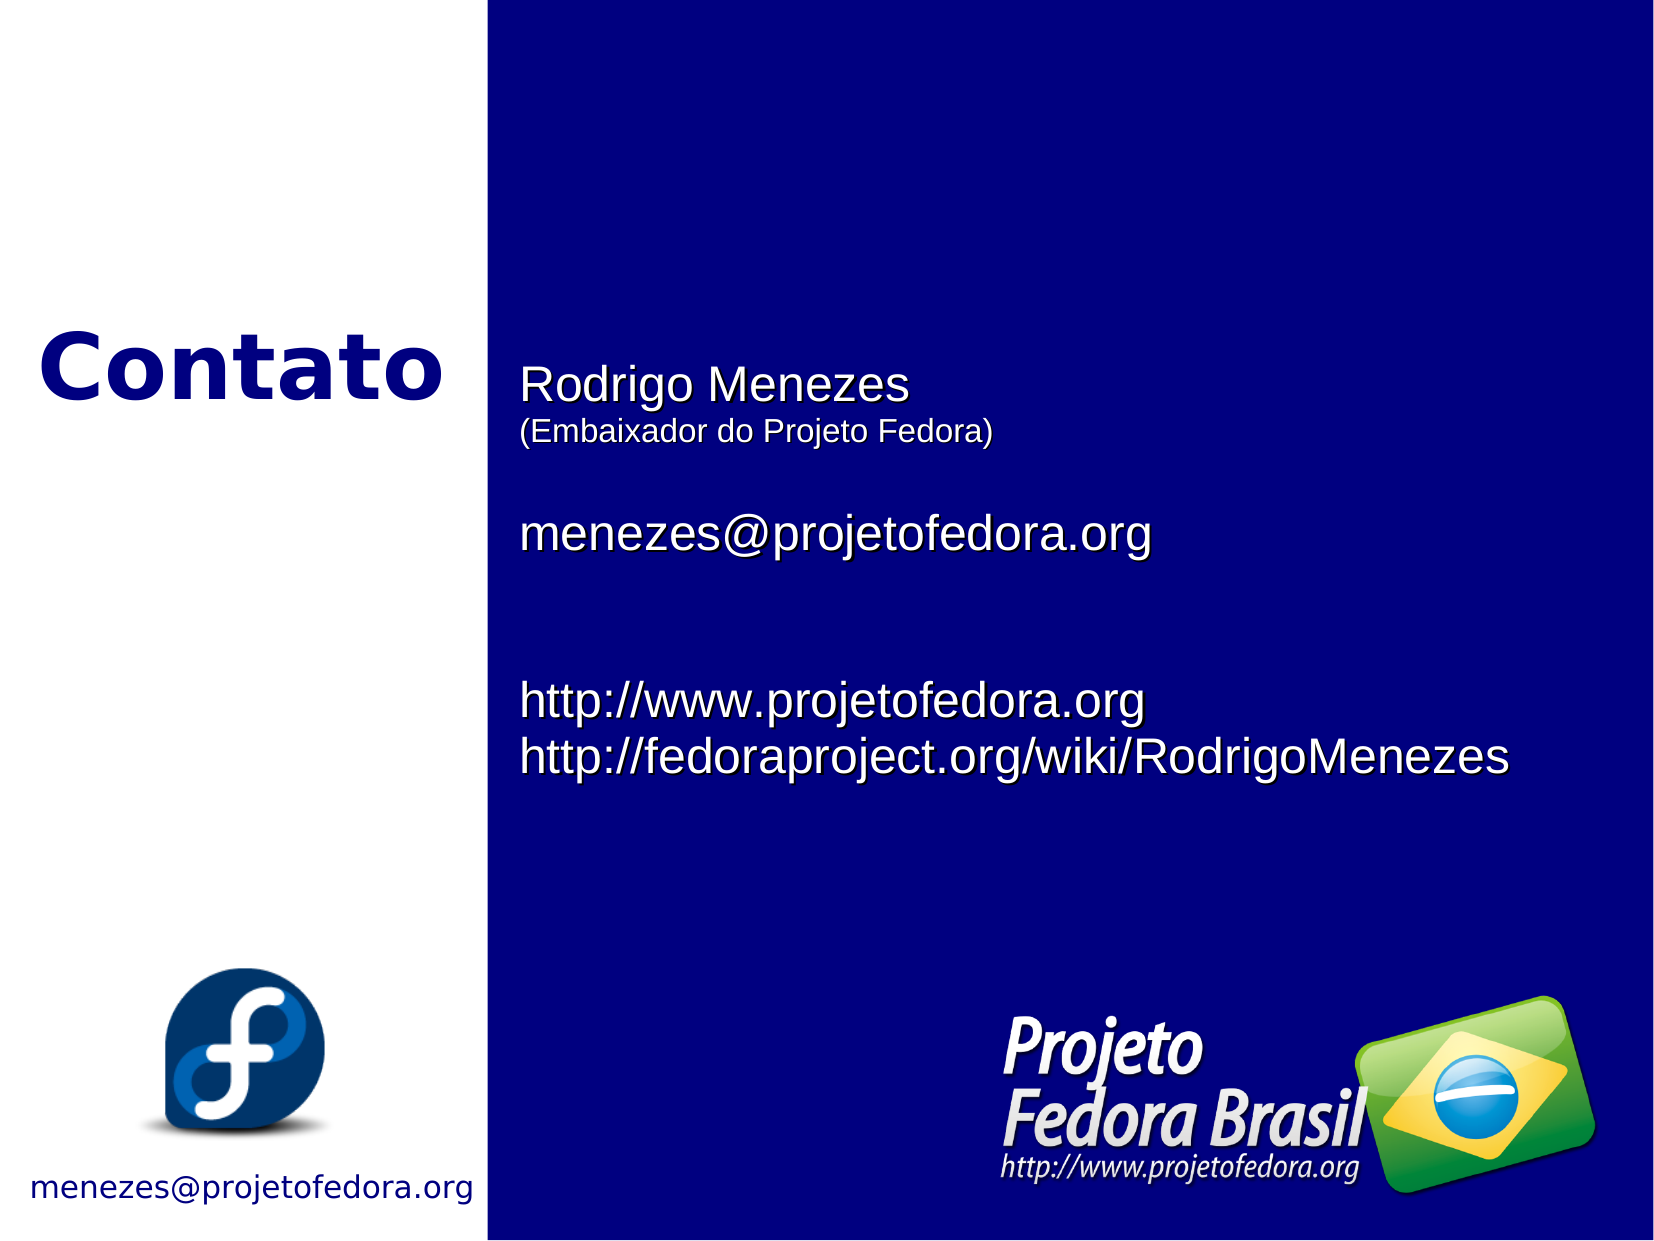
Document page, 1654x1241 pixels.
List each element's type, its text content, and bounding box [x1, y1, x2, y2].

picture [978, 988, 1617, 1201]
text_box Rodrigo Menezes (Embaixador do Projeto Fedora) menezes@projetofedora.org http://www.projetofedora.org http://fedoraproject.org/wiki/RodrigoMenezes [504, 349, 1527, 792]
title Contato [37, 285, 1131, 451]
picture [132, 967, 339, 1141]
